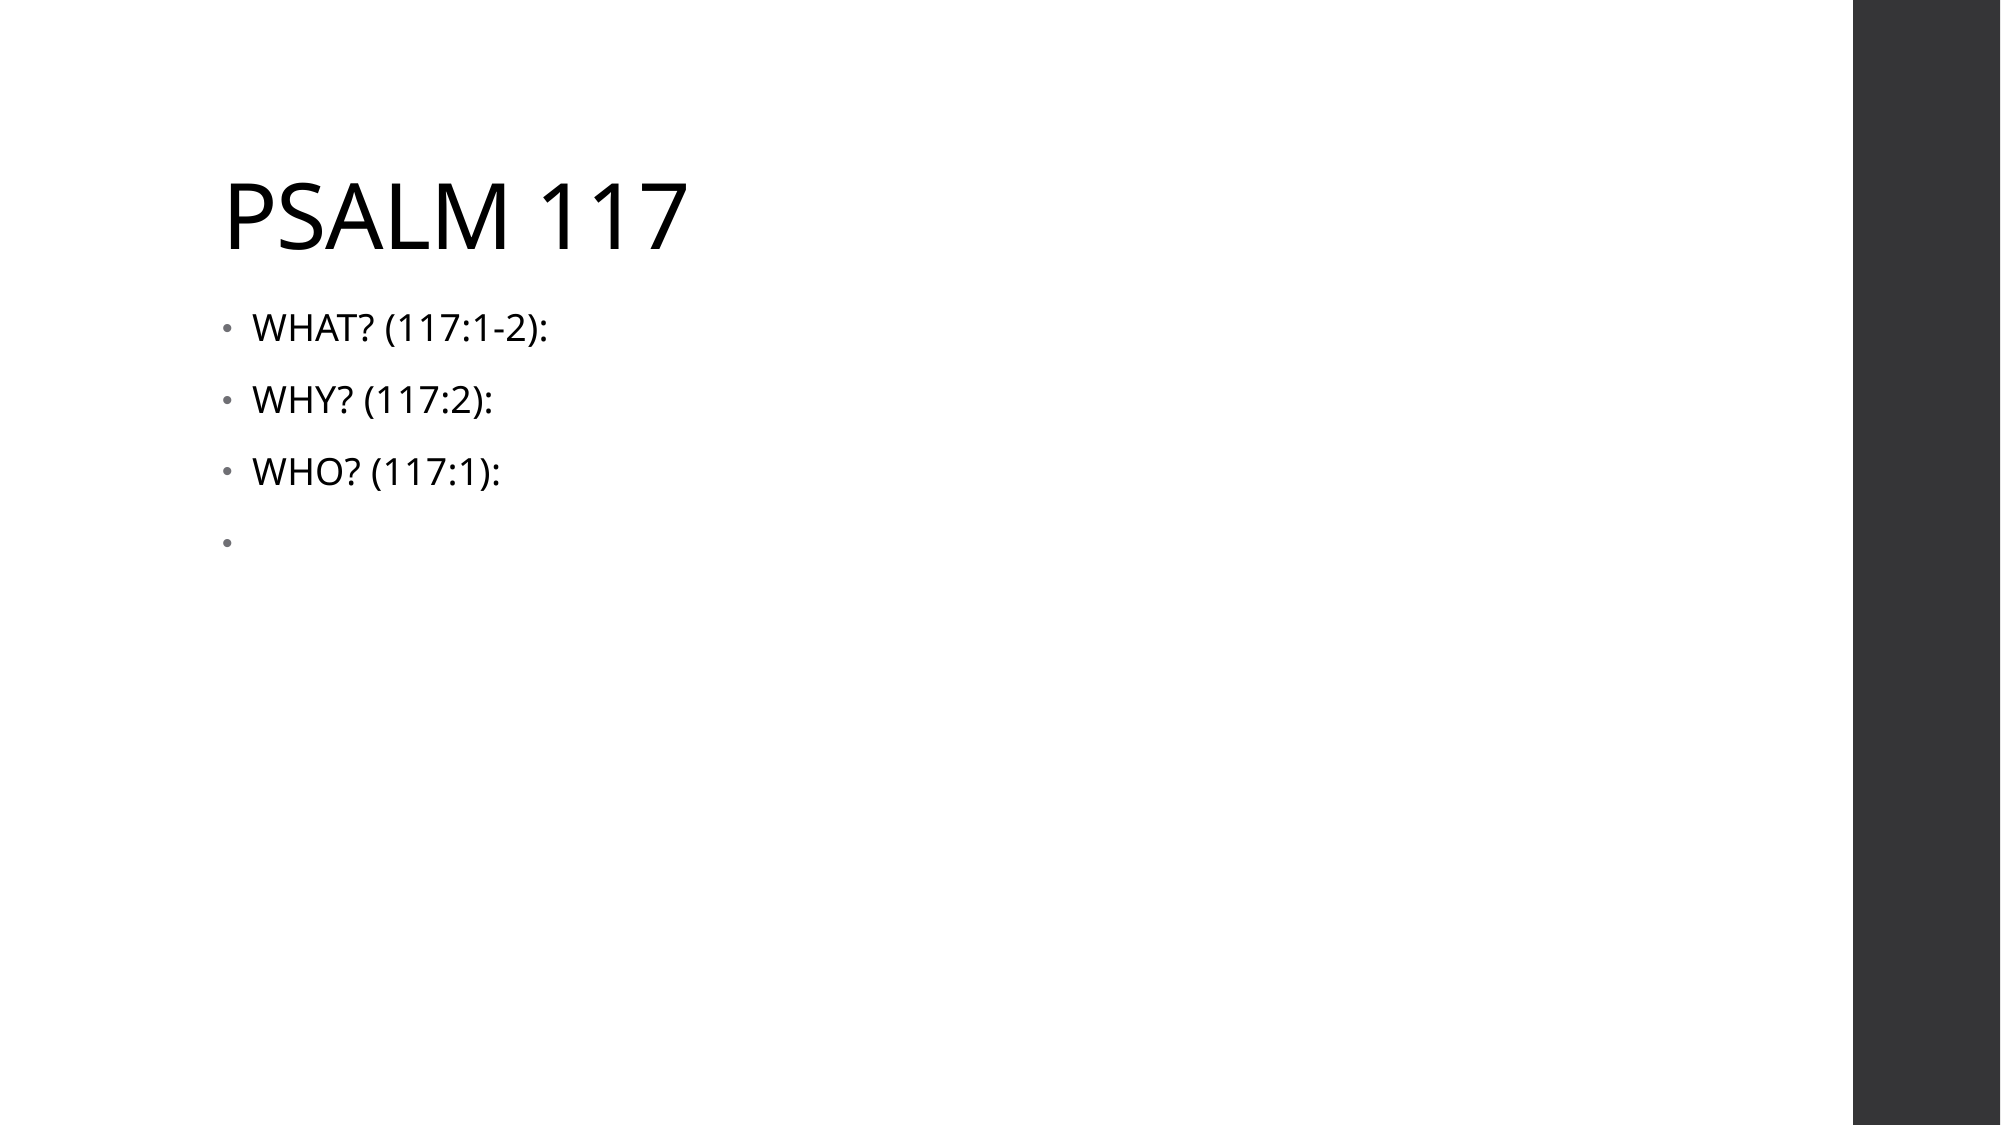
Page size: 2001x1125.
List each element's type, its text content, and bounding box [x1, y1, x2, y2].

list WHAT? (117:1-2): WHY? (117:2): WHO? (117:1): [206, 299, 1617, 1014]
title PSALM 117 [206, 60, 1797, 278]
